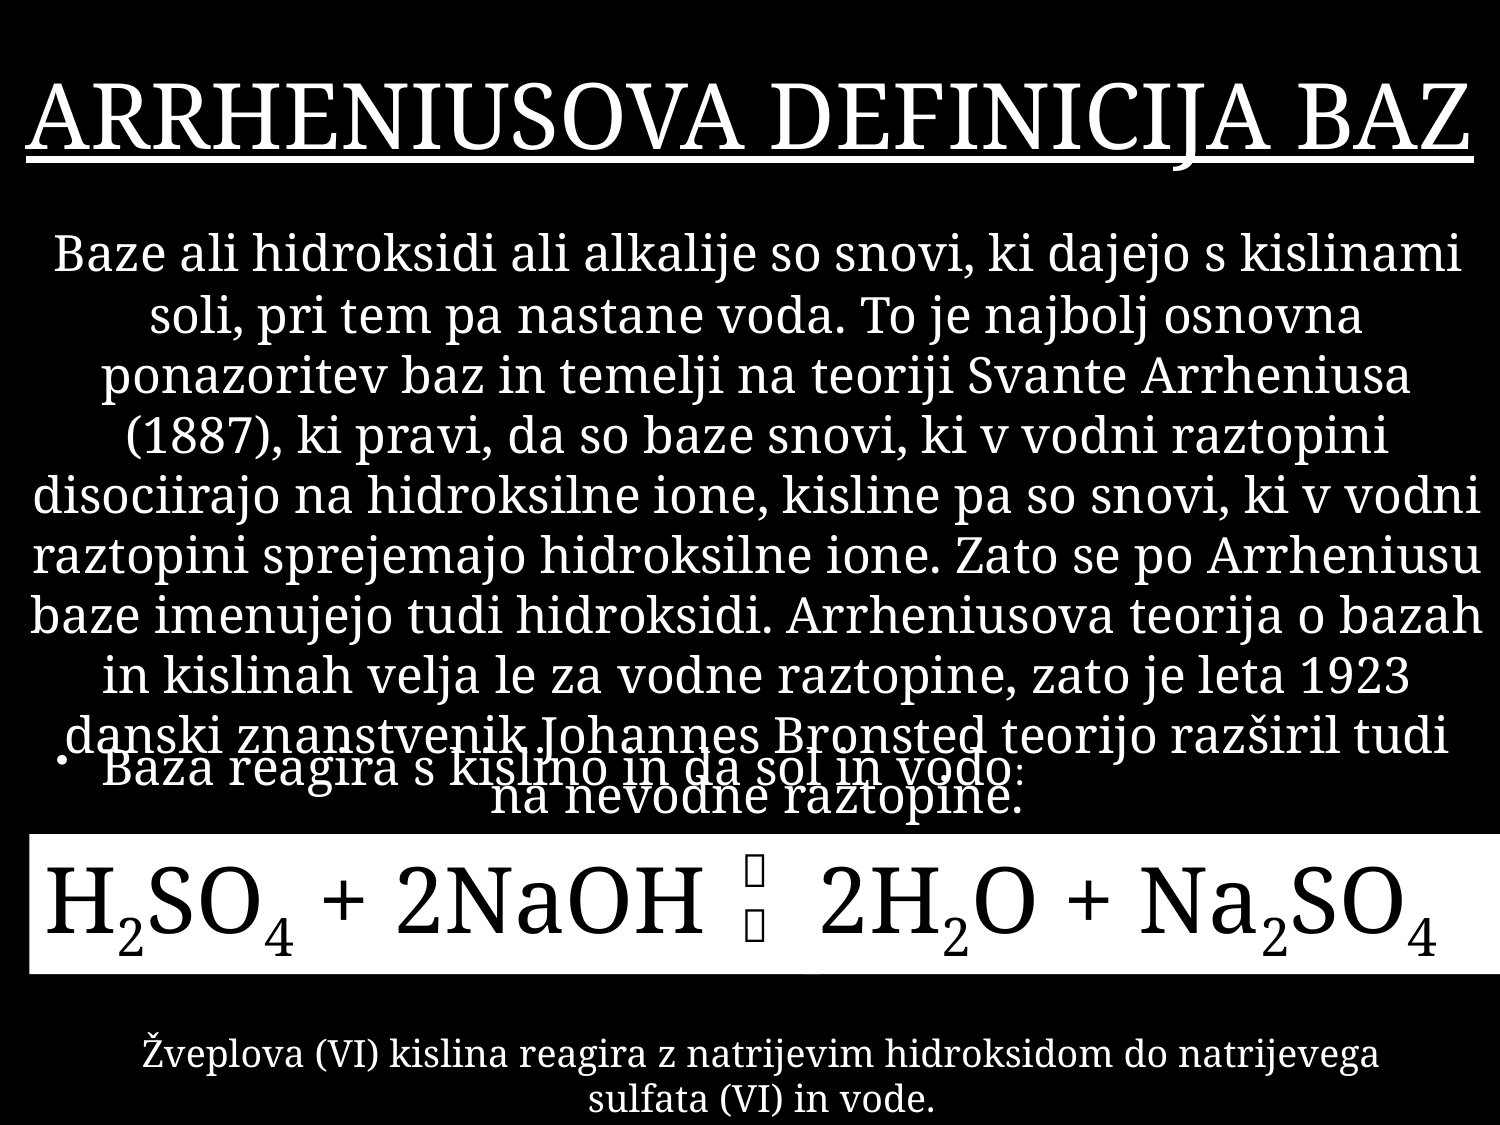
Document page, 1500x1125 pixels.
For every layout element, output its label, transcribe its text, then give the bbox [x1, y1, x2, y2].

text_box   [726, 834, 803, 959]
text_box Žveplova (VI) kislina reagira z natrijevim hidroksidom do natrijevega sulfata (VI) in vode. [76, 1023, 1447, 1125]
list Baze ali hidroksidi ali alkalije so snovi, ki dajejo s kislinami soli, pri tem pa nastane voda. To je najbolj osnovna ponazoritev baz in temelji na teoriji Svante Arrheniusa (1887), ki pravi, da so baze snovi, ki v vodni raztopini disociirajo na hidroksilne ione, kisline pa so snovi, ki v vodni raztopini sprejemajo hidroksilne ione. Zato se po Arrheniusu baze imenujejo tudi hidroksidi. Arrheniusova teorija o bazah in kislinah velja le za vodne raztopine, zato je leta 1923 danski znanstvenik Johannes Bronsted teorijo razširil tudi na nevodne raztopine. [0, 208, 1500, 646]
text_box Baza reagira s kislino in da sol in vodo: [41, 727, 1364, 803]
text_box 2H2O + Na2SO4 [803, 834, 1500, 975]
text_box H2SO4 + 2NaOH [29, 834, 803, 975]
title ARRHENIUSOVA DEFINICIJA BAZ [0, 19, 1500, 207]
